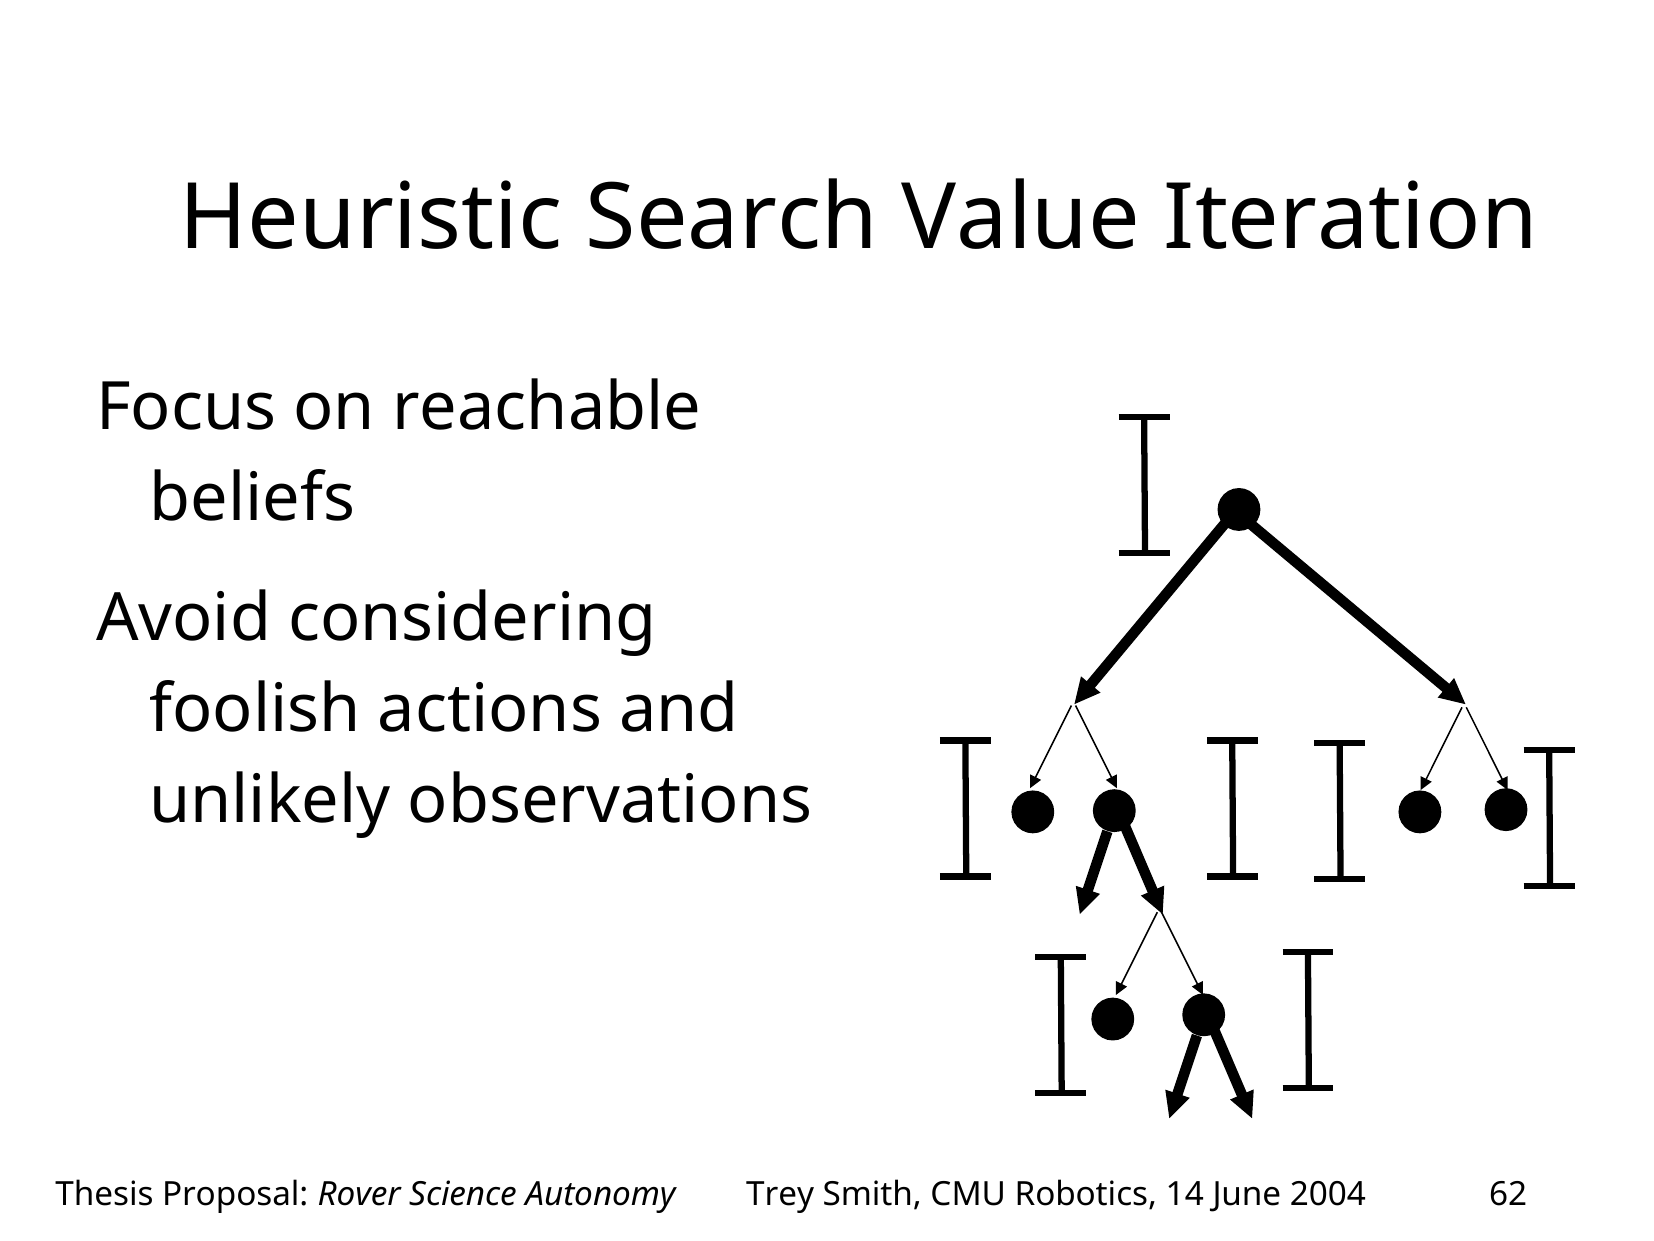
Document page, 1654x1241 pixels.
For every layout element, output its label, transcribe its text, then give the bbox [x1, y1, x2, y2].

text_box [1012, 791, 1054, 833]
text_box [1399, 791, 1441, 833]
title Heuristic Search Value Iteration [124, 88, 1595, 339]
text_box [1485, 788, 1527, 831]
text_box [1218, 488, 1260, 521]
text_box [1183, 994, 1225, 1036]
text_box [1229, 520, 1247, 531]
text_box [1093, 789, 1135, 832]
text_box [1092, 998, 1134, 1040]
list Focus on reachable beliefs Avoid considering foolish actions and unlikely observations [78, 358, 837, 929]
